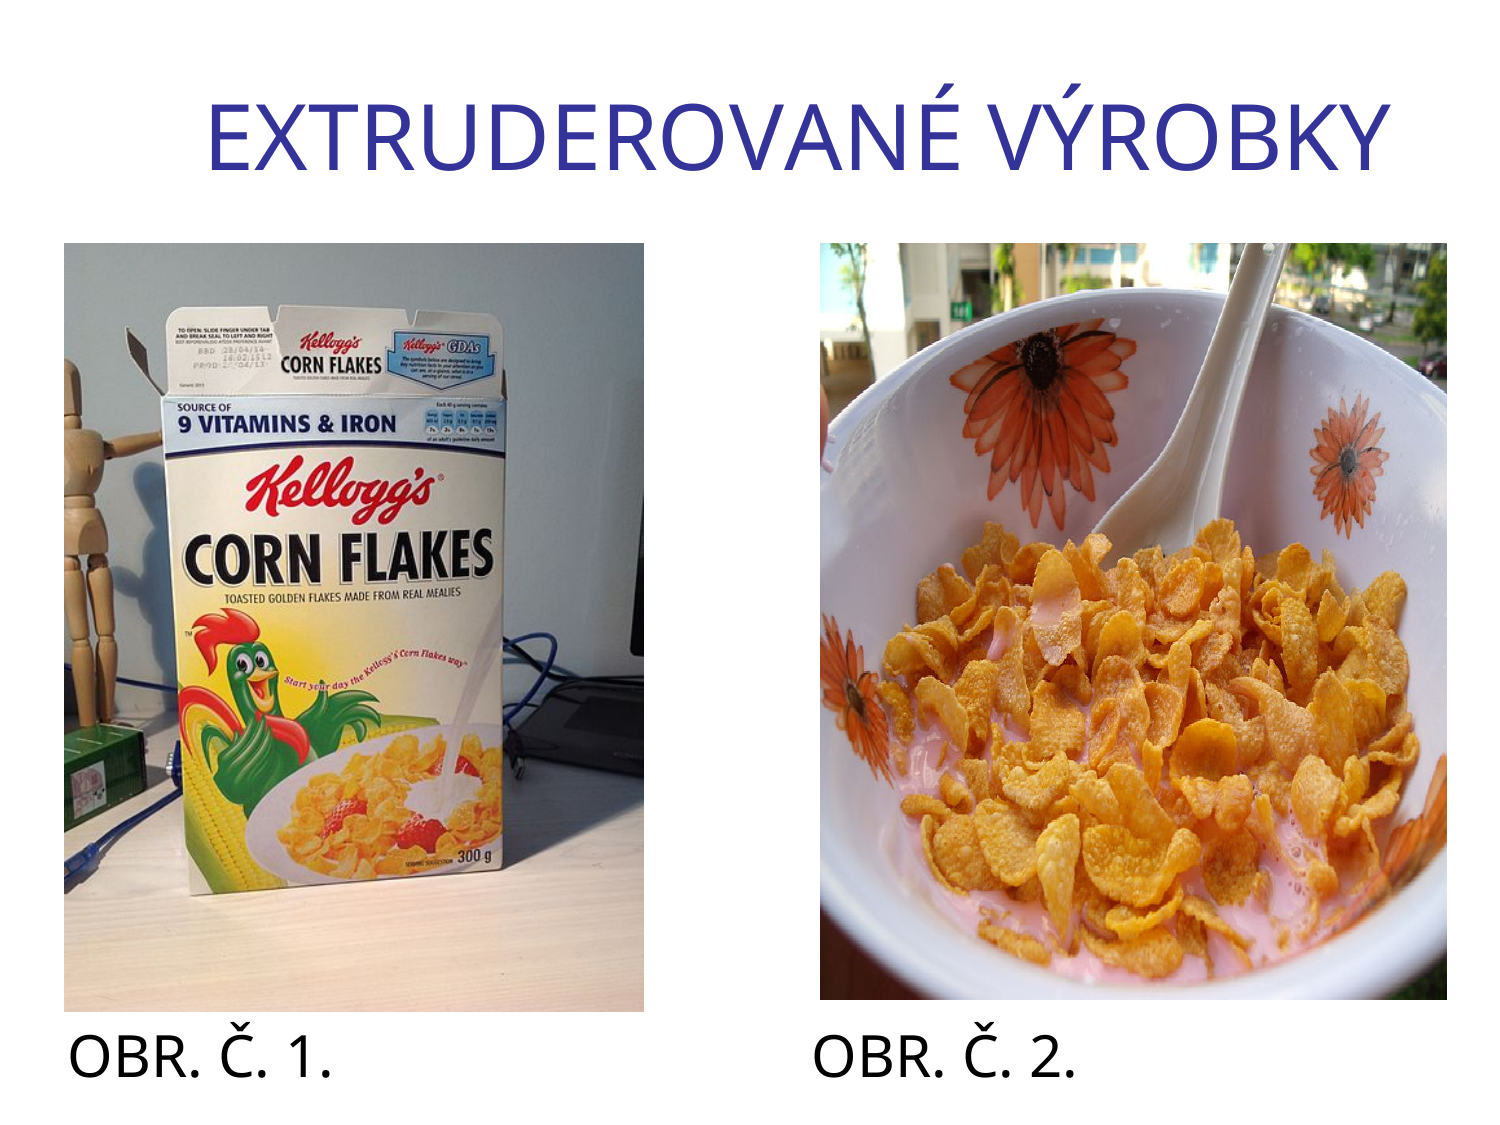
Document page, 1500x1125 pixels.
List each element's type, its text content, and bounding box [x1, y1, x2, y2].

text_box OBR. Č. 2. [797, 1011, 1436, 1097]
picture [64, 243, 644, 1011]
text_box OBR. Č. 1. [53, 1011, 727, 1097]
title EXTRUDEROVANÉ VÝROBKY [188, 35, 1468, 197]
picture [820, 243, 1447, 1000]
